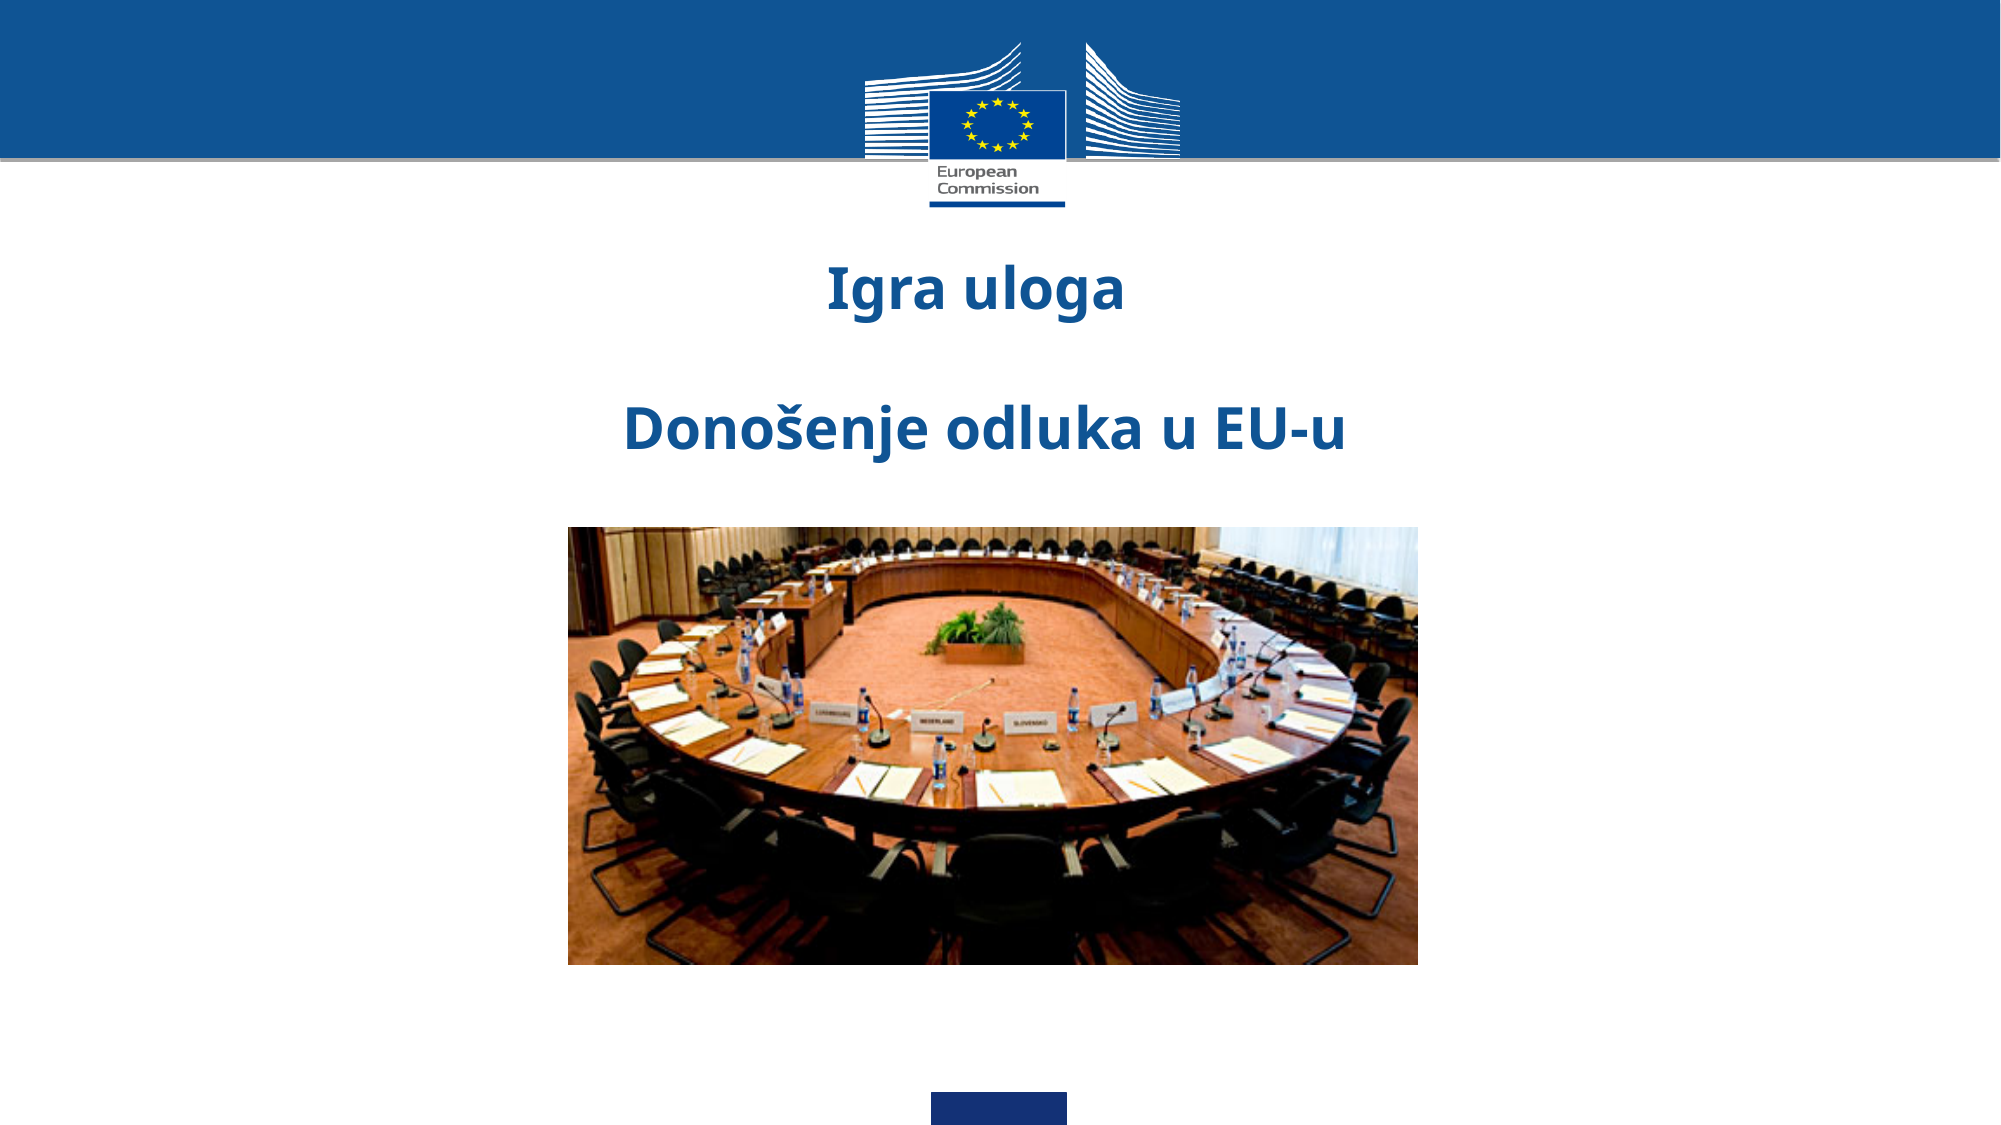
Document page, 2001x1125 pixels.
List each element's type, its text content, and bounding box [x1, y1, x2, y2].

picture [568, 527, 1418, 965]
text_box Igra uloga Donošenje odluka u EU-u [550, 244, 1420, 468]
